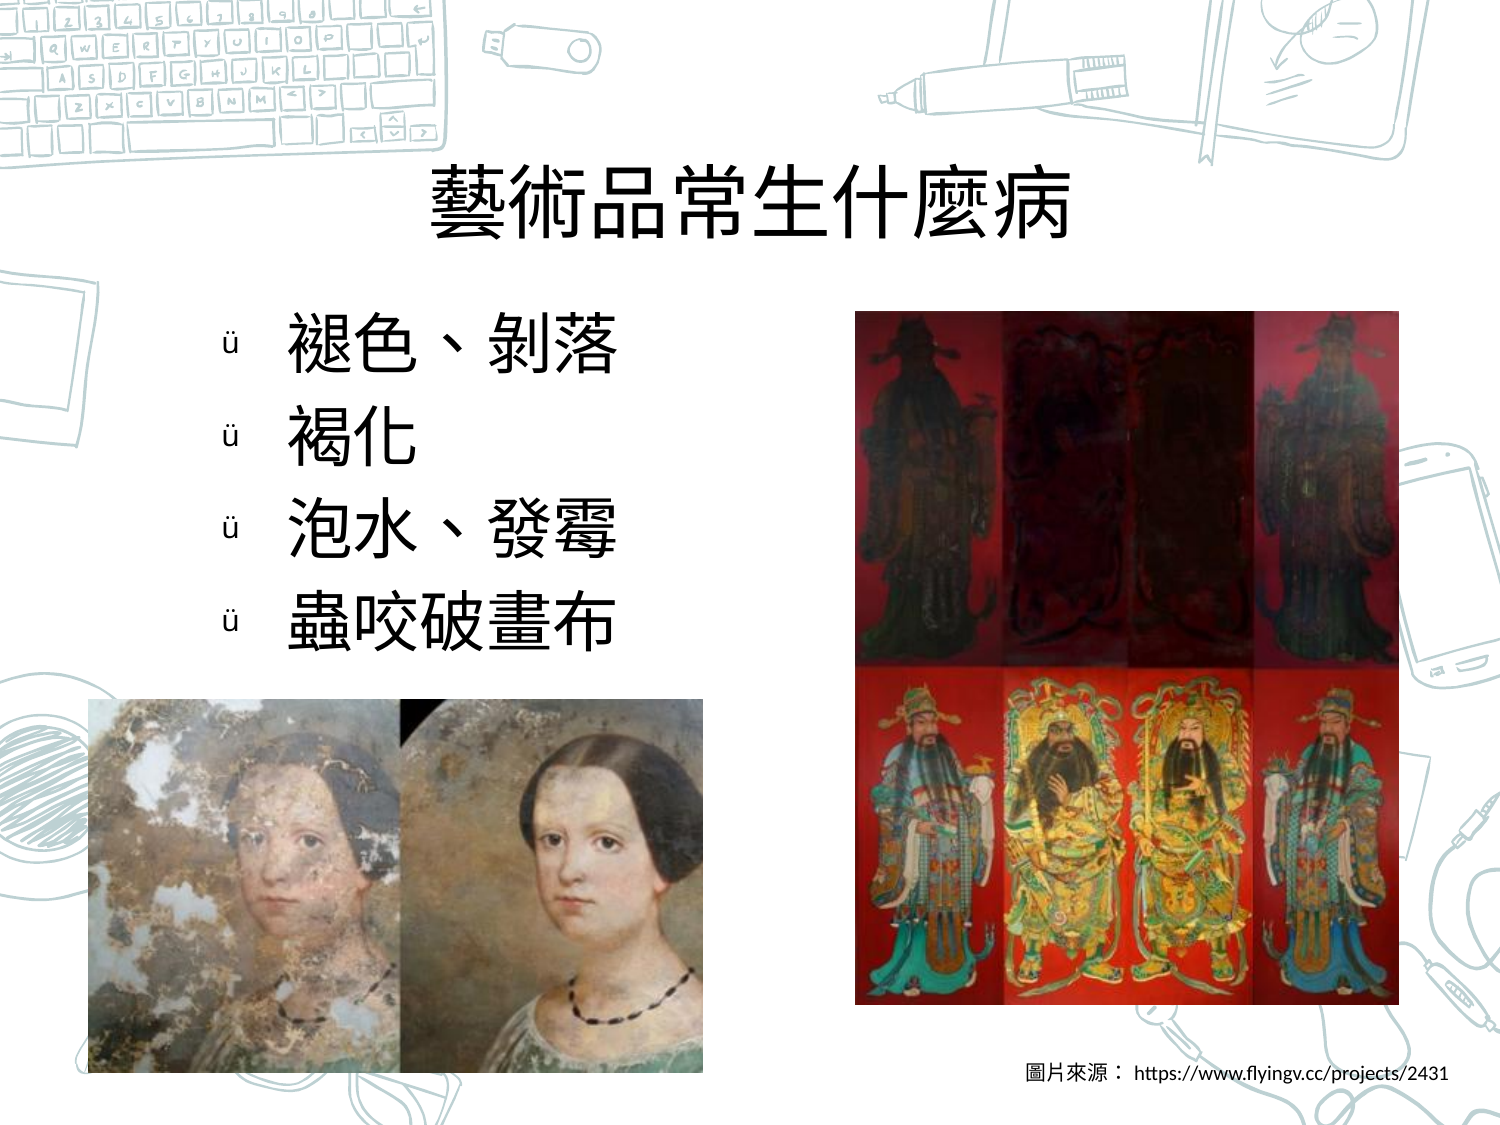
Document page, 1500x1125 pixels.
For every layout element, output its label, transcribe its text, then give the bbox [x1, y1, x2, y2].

picture [88, 699, 703, 1073]
text_box 圖片來源：https://www.flyingv.cc/projects/2431 [1000, 1052, 1482, 1093]
picture [855, 311, 1399, 1005]
list 褪色、剝落 褐化 泡水、發霉 蟲咬破畫布 [185, 287, 1315, 1053]
title 藝術品常生什麼病 [185, 136, 1315, 264]
